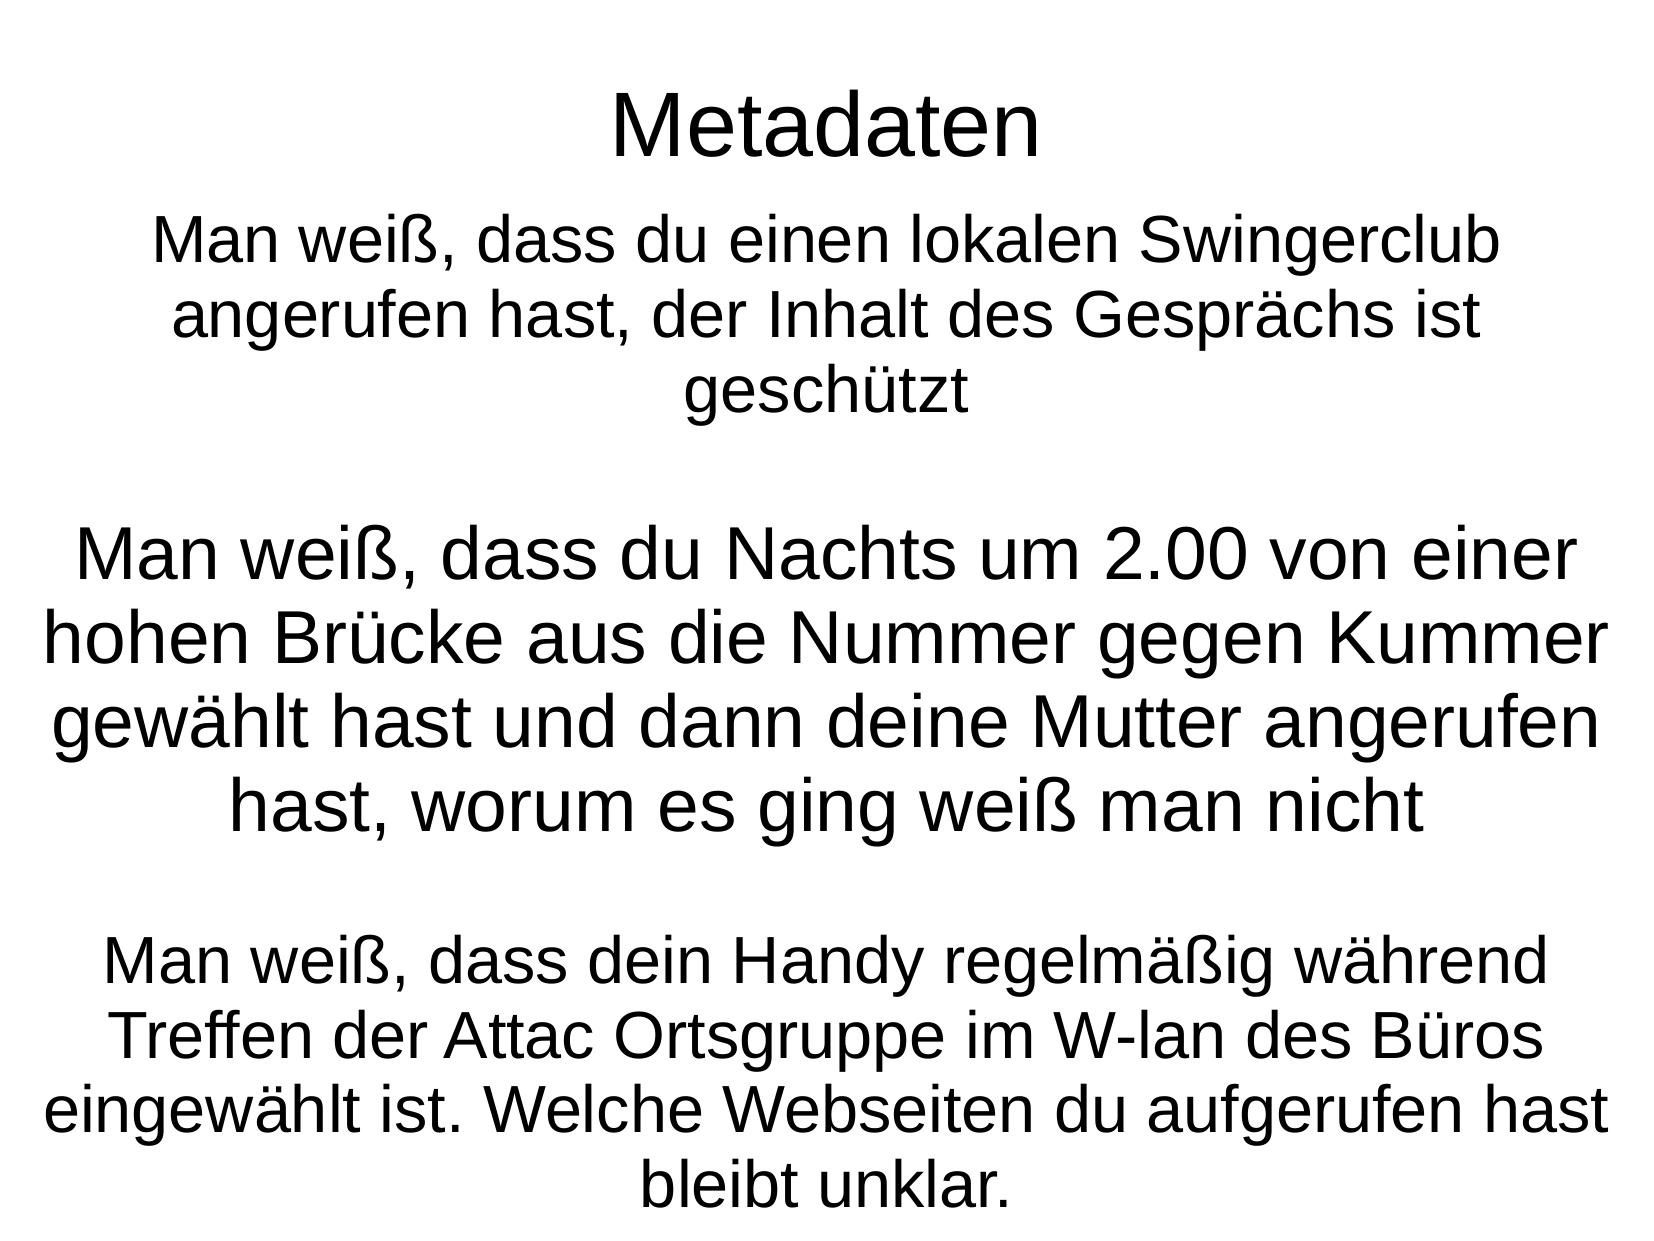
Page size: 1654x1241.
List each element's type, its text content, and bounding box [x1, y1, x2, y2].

title Metadaten [82, 49, 1571, 201]
subtitle Man weiß, dass du einen lokalen Swingerclub angerufen hast, der Inhalt des Gesprächs ist geschützt Man weiß, dass du Nachts um 2.00 von einer hohen Brücke aus die Nummer gegen Kummer gewählt hast und dann deine Mutter angerufen hast, worum es ging weiß man nicht Man weiß, dass dein Handy regelmäßig während Treffen der Attac Ortsgruppe im W-lan des Büros eingewählt ist. Welche Webseiten du aufgerufen hast bleibt unklar. [23, 201, 1630, 1223]
